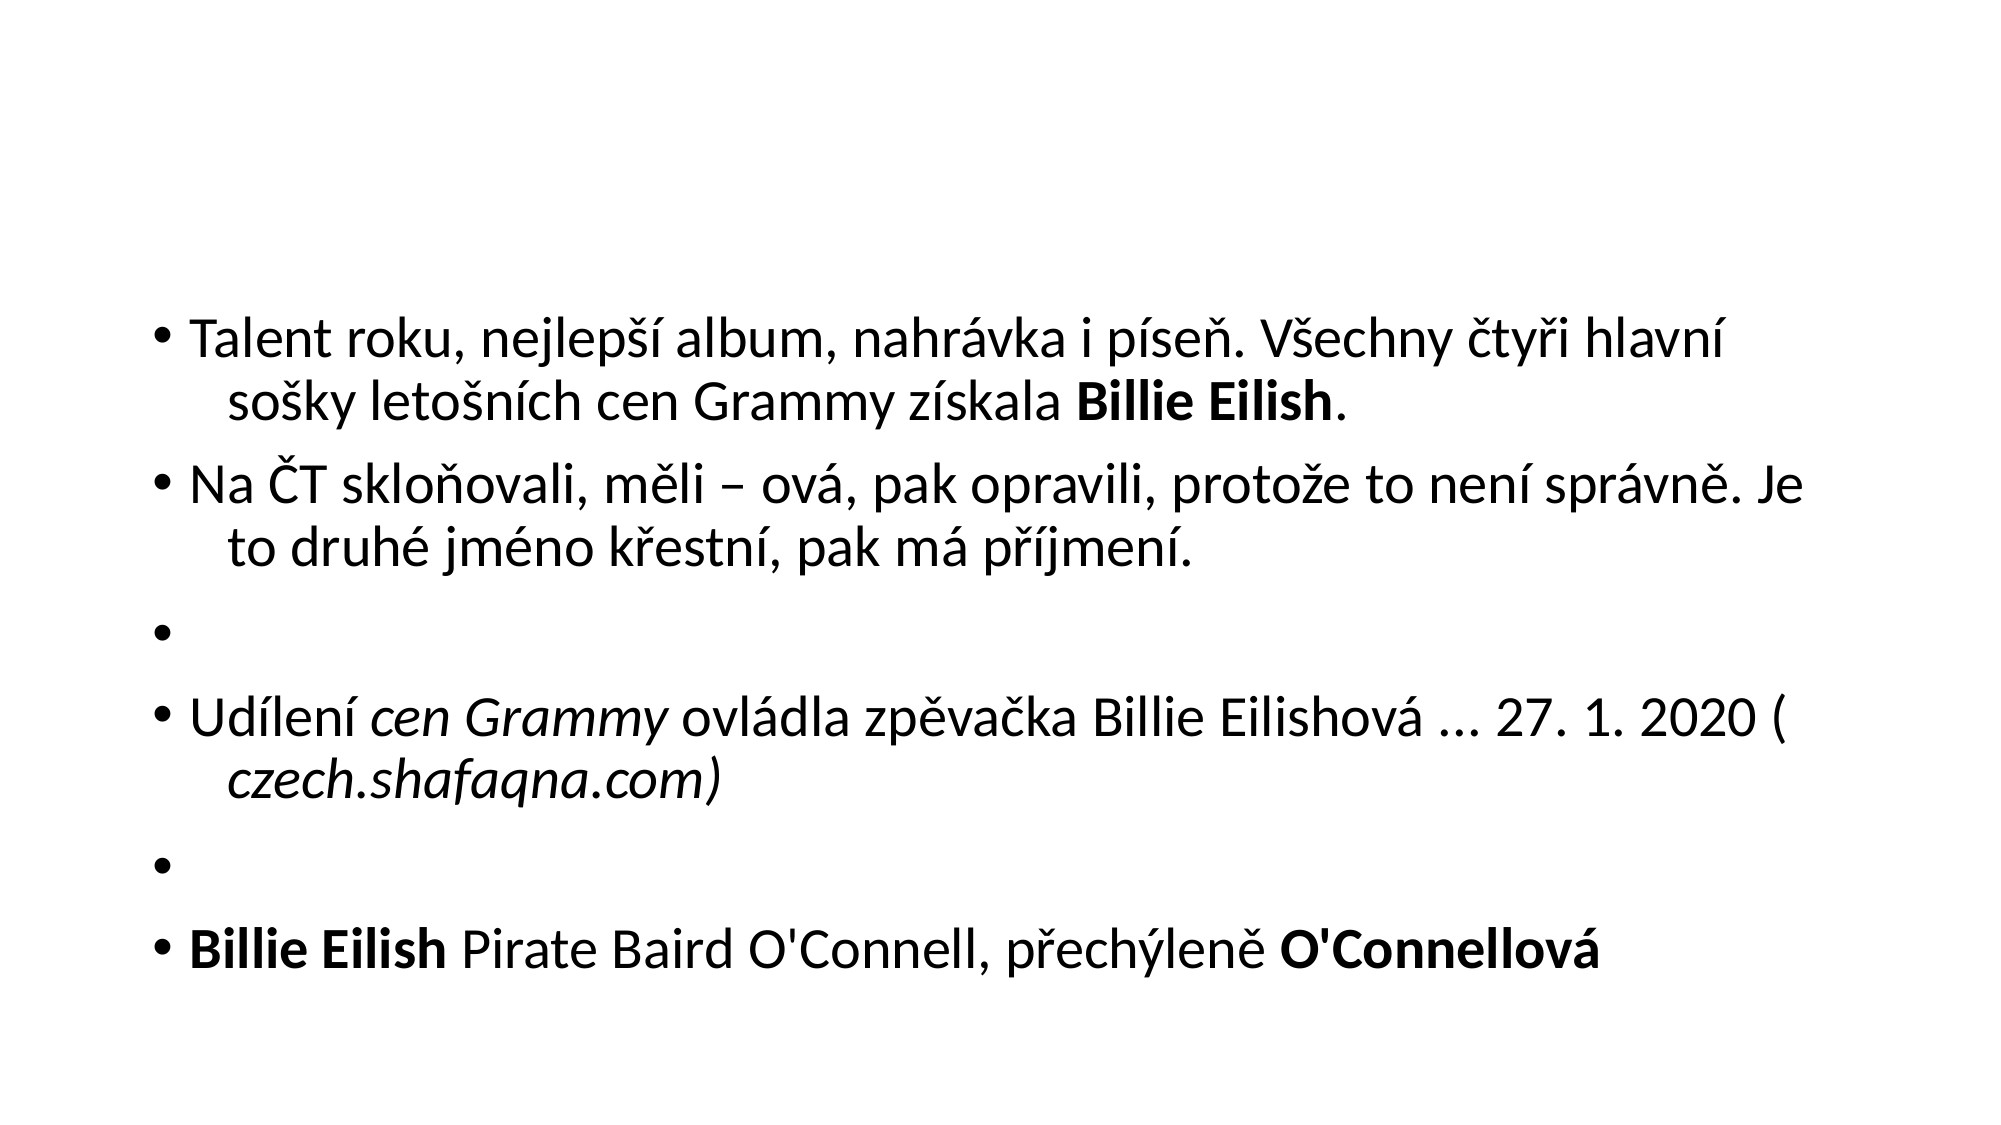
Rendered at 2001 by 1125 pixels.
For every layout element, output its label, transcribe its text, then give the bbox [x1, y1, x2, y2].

list Talent roku, nejlepší album, nahrávka i píseň. Všechny čtyři hlavní sošky letošních cen Grammy získala Billie Eilish. Na ČT skloňovali, měli – ová, pak opravili, protože to není správně. Je to druhé jméno křestní, pak má příjmení. Udílení cen Grammy ovládla zpěvačka Billie Eilishová ... 27. 1. 2020 (czech.shafaqna.com ) Billie Eilish Pirate Baird O'Connell, přechýleně O'Connellová [137, 299, 1863, 1014]
